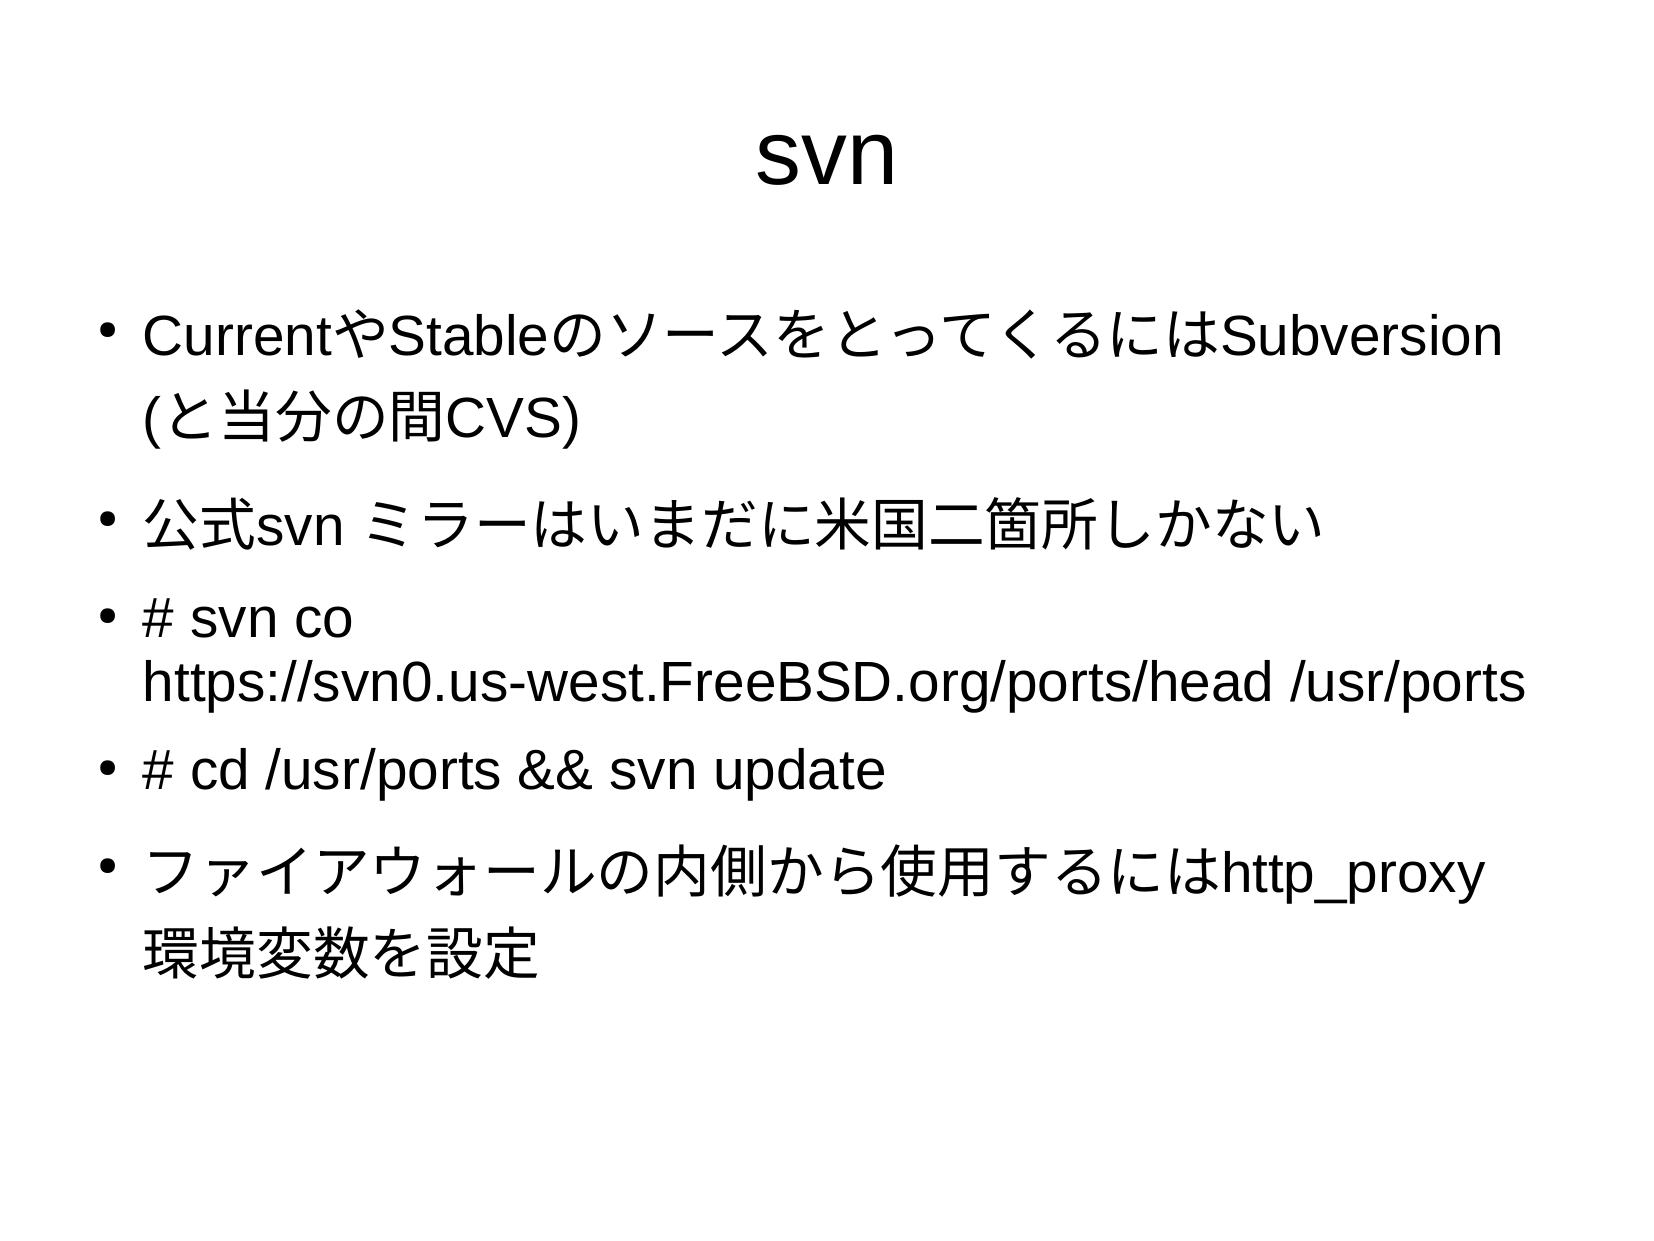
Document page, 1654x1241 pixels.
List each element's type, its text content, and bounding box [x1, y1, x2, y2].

title svn [82, 49, 1571, 257]
list CurrentやStableのソースをとってくるにはSubversion (と当分の間CVS) 公式svn ミラーはいまだに米国二箇所しかない # svn co https://svn0.us-west.FreeBSD.org/ports/head /usr/ports # cd /usr/ports && svn update ファイアウォールの内側から使用するにはhttp_proxy 環境変数を設定 [82, 290, 1538, 1010]
